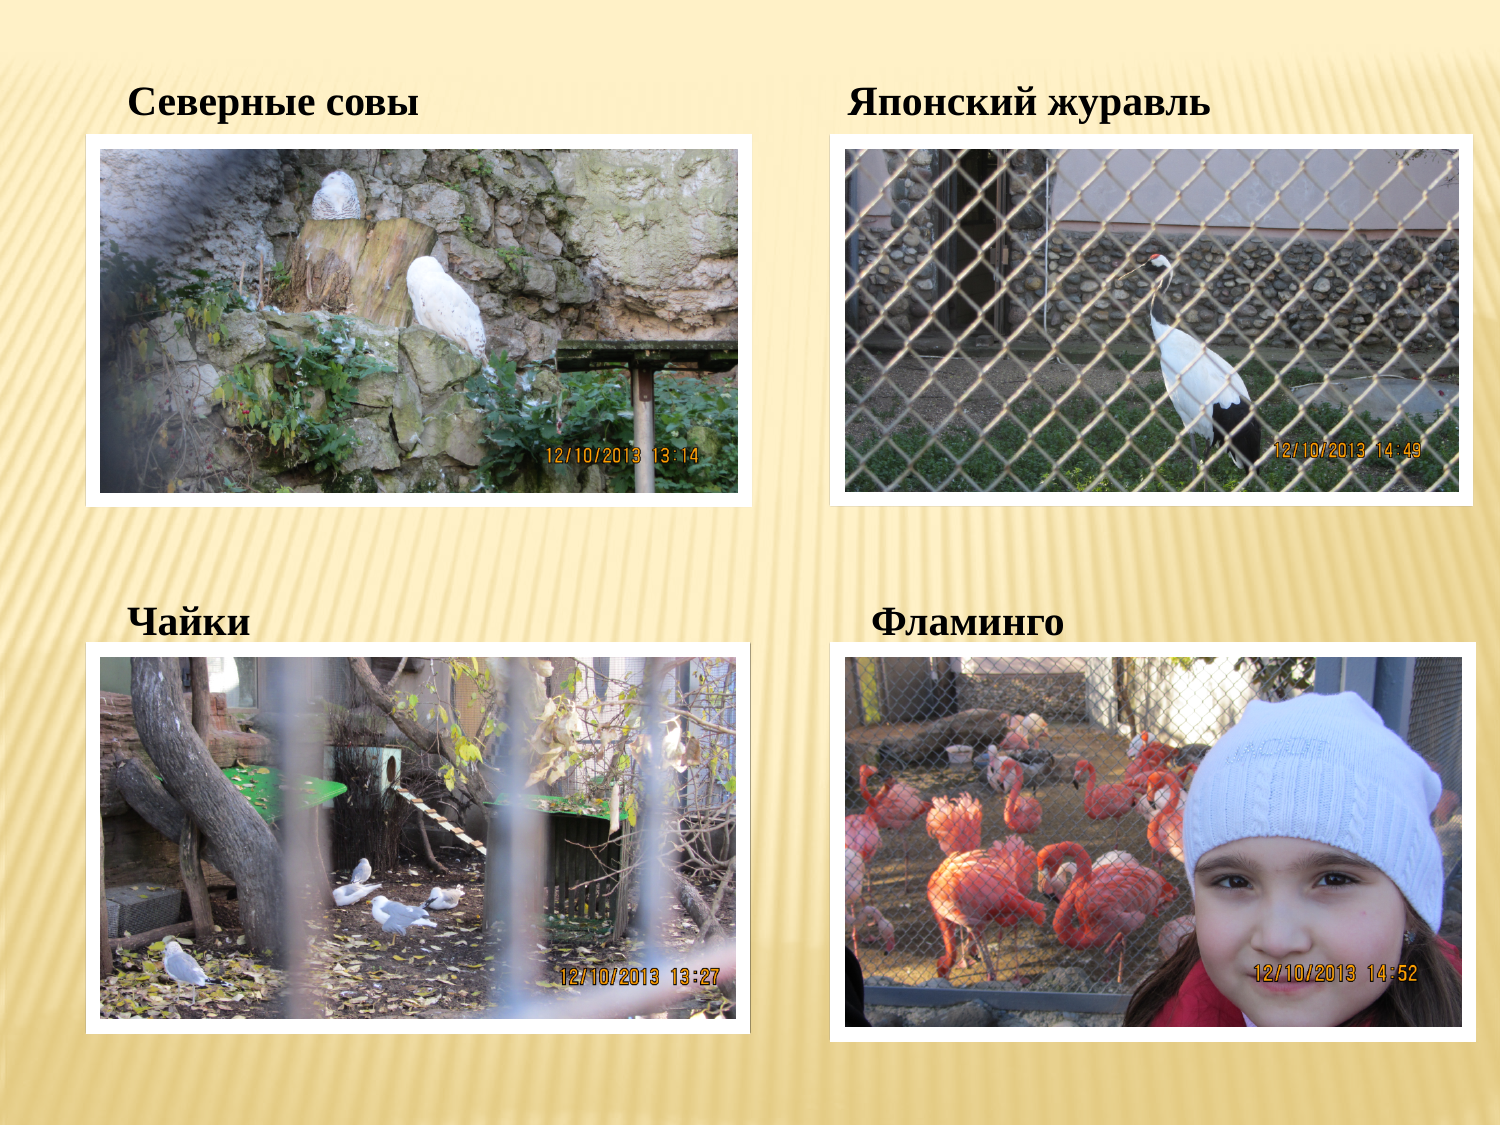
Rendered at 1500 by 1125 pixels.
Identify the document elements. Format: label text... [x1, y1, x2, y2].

picture [100, 149, 738, 493]
picture [844, 656, 1462, 1028]
text_box Чайки [112, 586, 267, 652]
picture [844, 149, 1459, 492]
text_box Северные совы [112, 66, 438, 132]
text_box Фламинго [856, 586, 1082, 652]
picture [100, 656, 736, 1020]
text_box Японский журавль [832, 66, 1229, 132]
